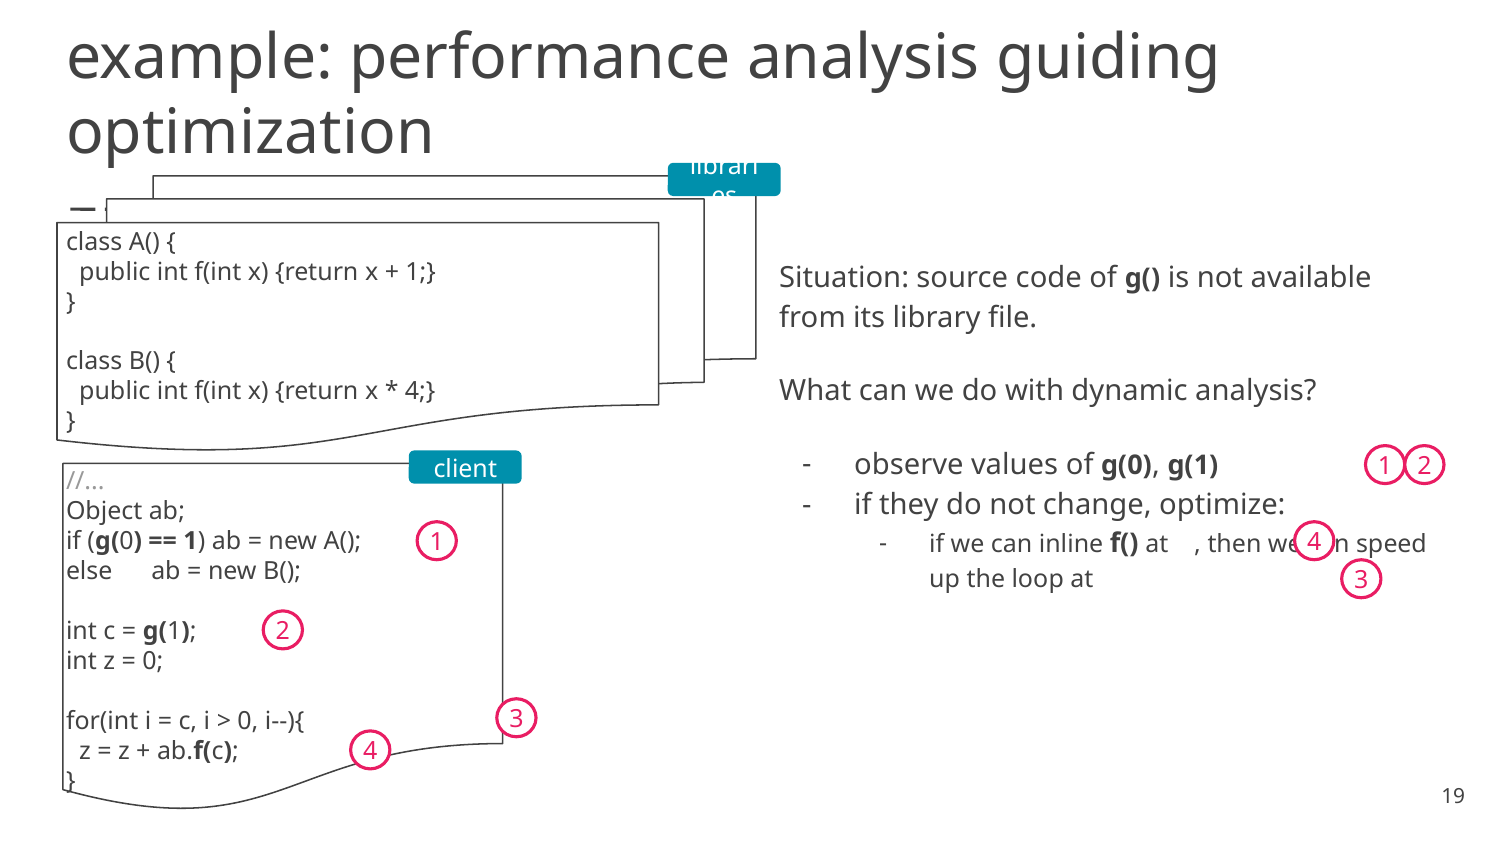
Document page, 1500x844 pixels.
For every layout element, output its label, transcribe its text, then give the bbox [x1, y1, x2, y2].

text_box [106, 182, 756, 360]
slide_number <number> [1389, 764, 1480, 830]
text_box client [408, 450, 522, 484]
text_box 1 [1365, 445, 1405, 484]
text_box 1 [417, 521, 457, 560]
text_box 3 [1341, 559, 1381, 598]
text_box 4 [1294, 521, 1334, 560]
list Situation: source code of g() is not available from its library file. What can we do with dynamic analysis? observe values of g(0), g(1) if they do not change, optimize: if we can inline f() at , then we can speed up the loop at [764, 237, 1449, 748]
text_box 2 [1404, 445, 1445, 484]
list class A() { public int f(int x) {return x + 1;} } class B() { public int f(int x) {return x * 4;} } //... Object ab; if (g(0) == 1) ab = new A(); else ab = new B(); int c = g(1); int z = 0; for(int i = c, i > 0, i--){ z = z + ab.f(c); } [51, 210, 713, 797]
text_box 4 [350, 730, 390, 769]
text_box 3 [496, 698, 537, 737]
text_box libraries [667, 162, 781, 197]
text_box 2 [263, 610, 303, 649]
title example: performance analysis guiding optimization [51, 61, 1449, 182]
